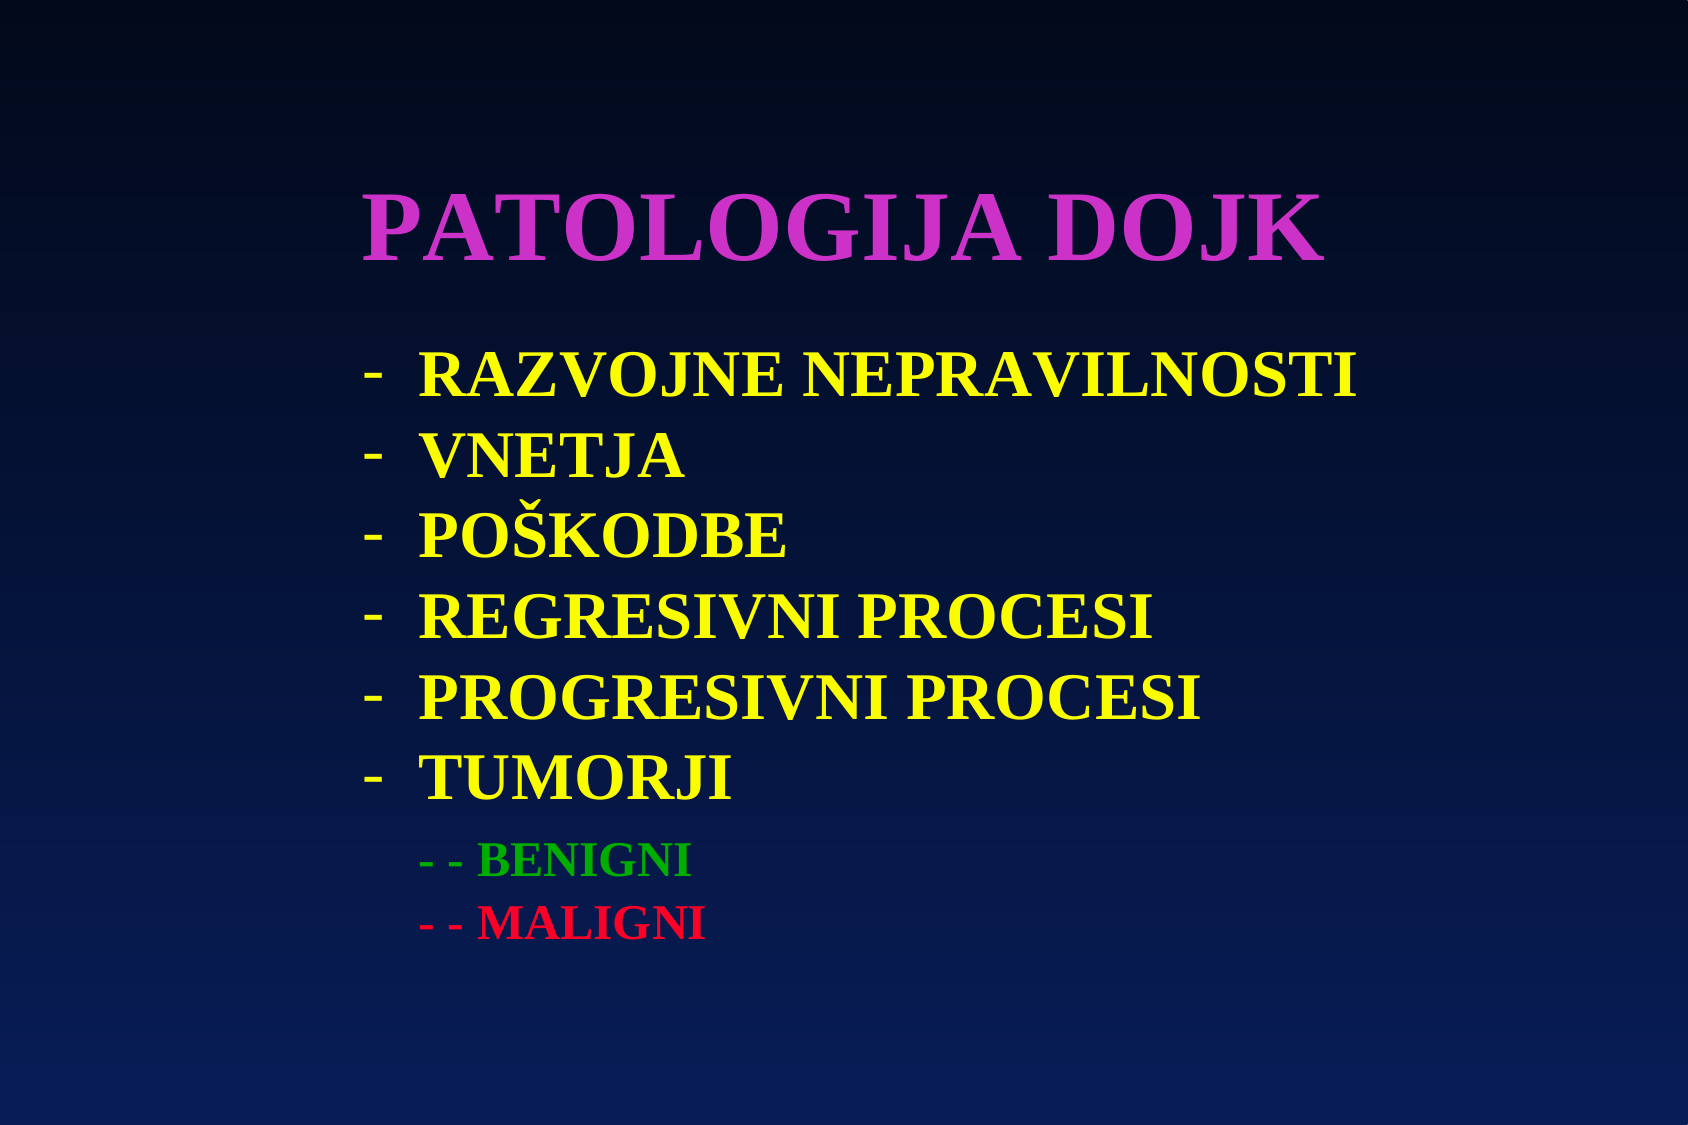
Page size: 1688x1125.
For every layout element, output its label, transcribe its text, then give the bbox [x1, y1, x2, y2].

title PATOLOGIJA DOJK [0, 125, 1688, 315]
list RAZVOJNE NEPRAVILNOSTI VNETJA POŠKODBE REGRESIVNI PROCESI PROGRESIVNI PROCESI TUMORJI - - BENIGNI - - MALIGNI [347, 338, 1376, 988]
